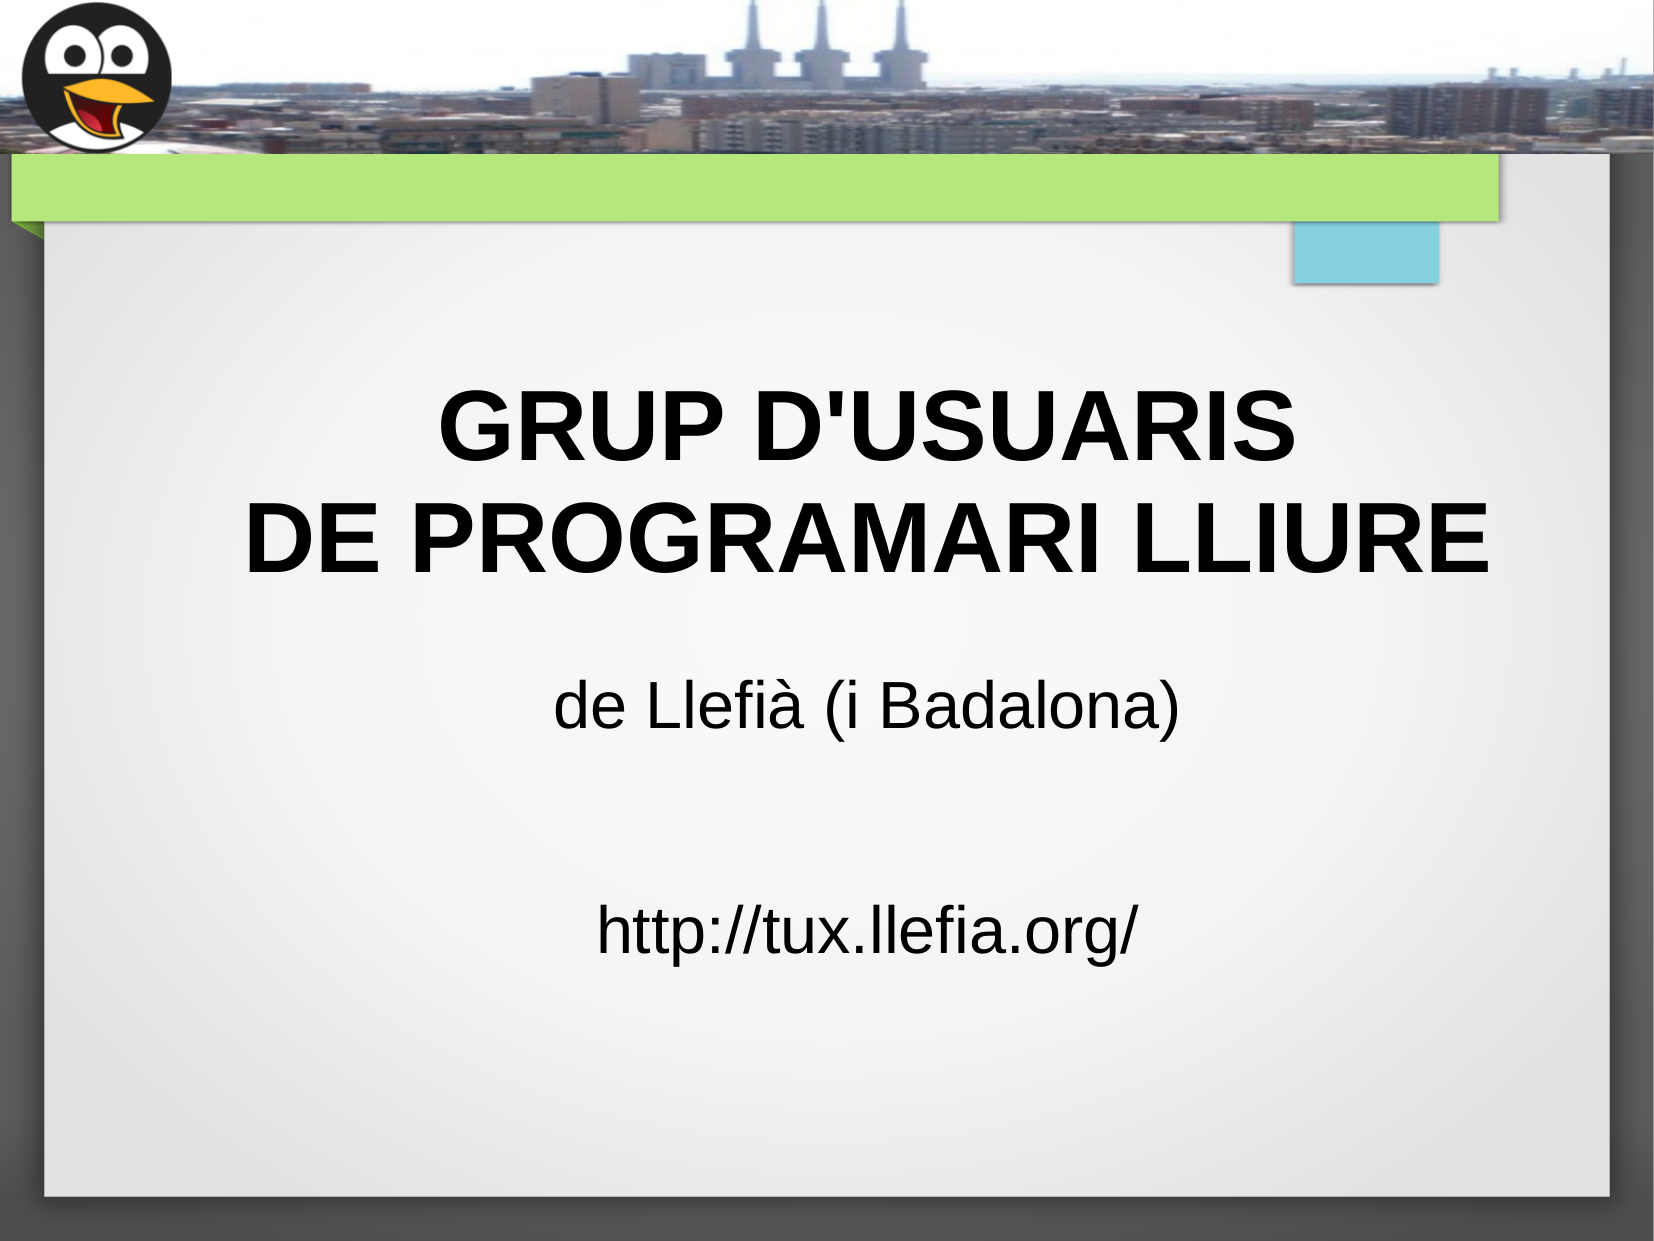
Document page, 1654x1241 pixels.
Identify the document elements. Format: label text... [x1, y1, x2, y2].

subtitle GRUP D'USUARIS DE PROGRAMARI LLIURE de Llefià (i Badalona) http://tux.llefia.org/ [212, 314, 1524, 1024]
picture [0, 0, 1654, 1241]
